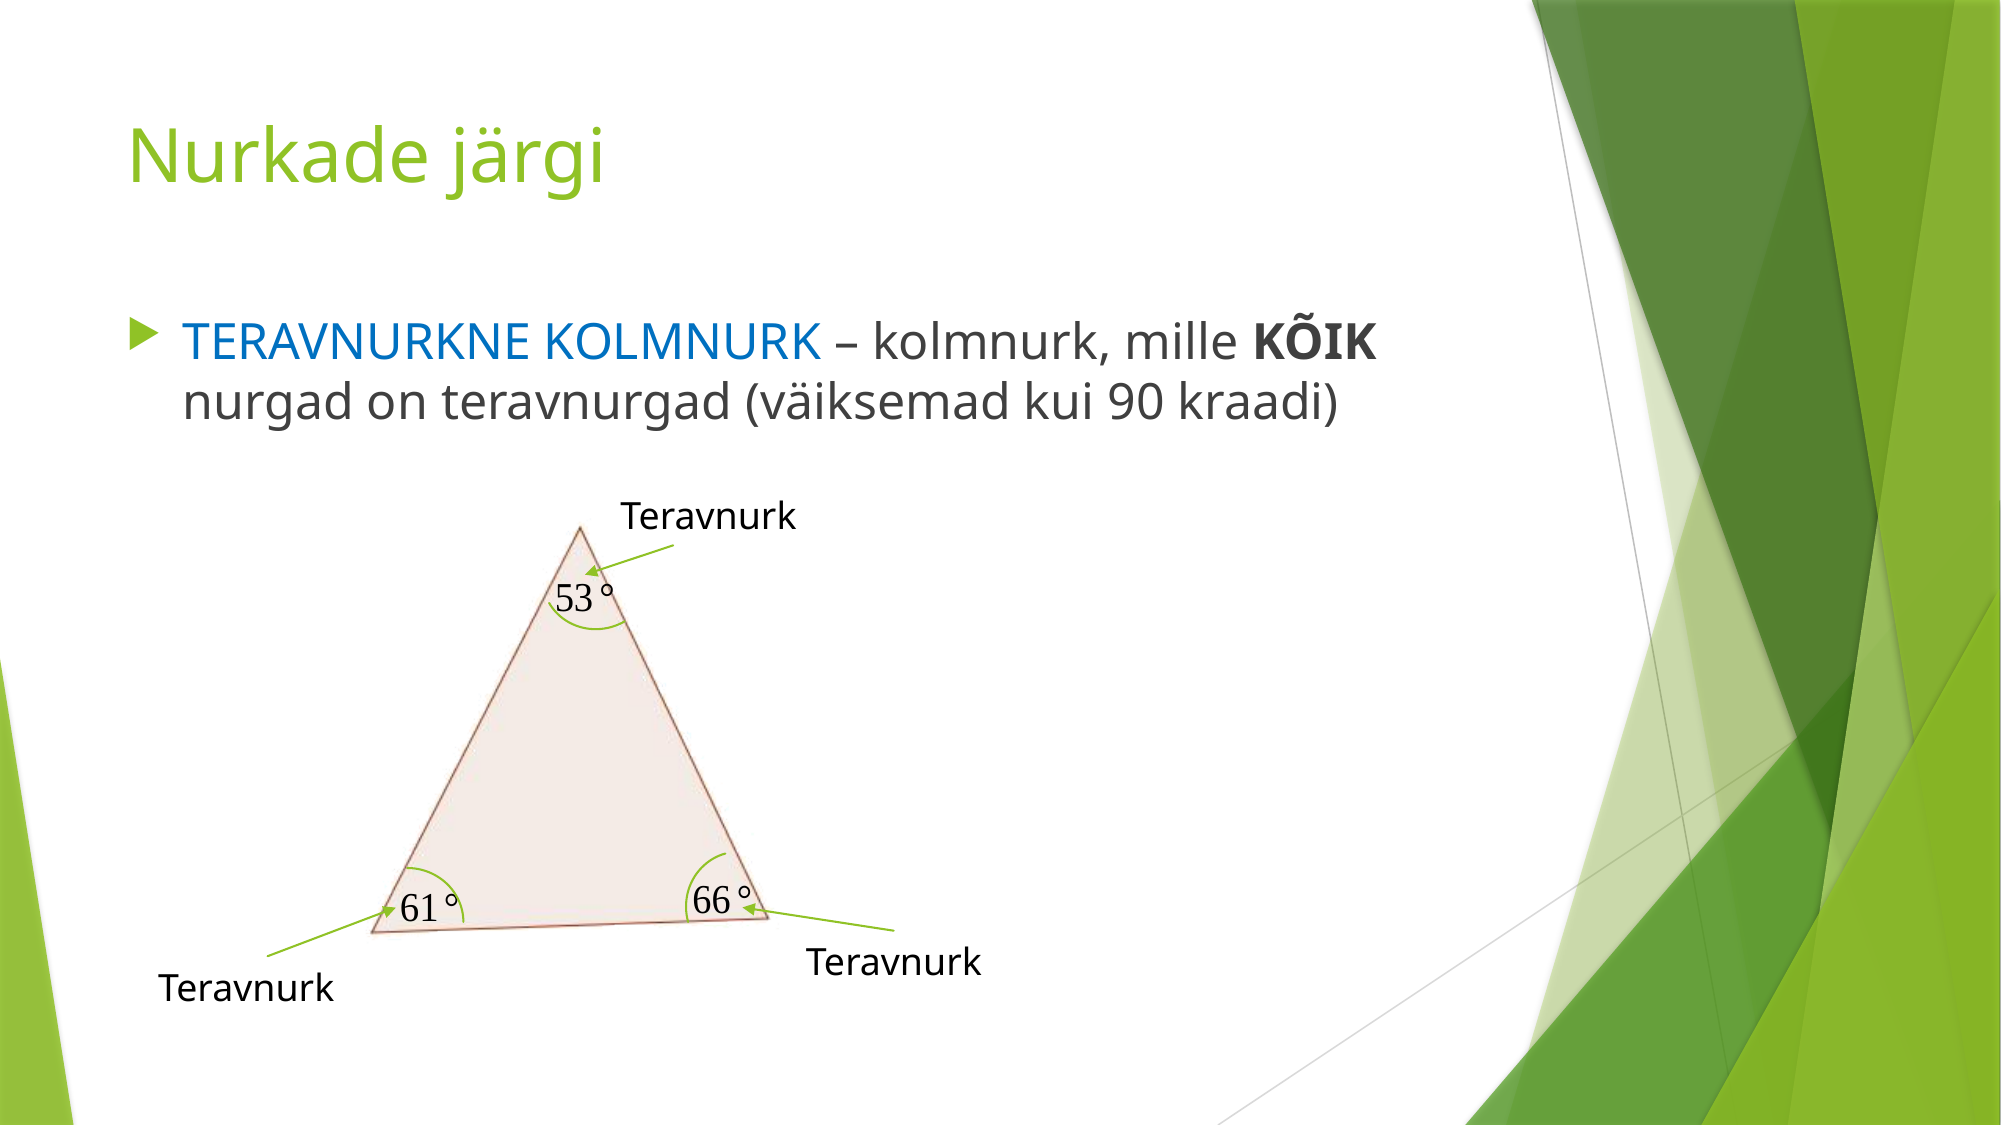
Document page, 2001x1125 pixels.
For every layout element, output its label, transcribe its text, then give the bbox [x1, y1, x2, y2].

chart [688, 876, 693, 885]
title Nurkade järgi [111, 99, 1522, 301]
text_box Teravnurk [143, 956, 350, 1017]
picture [253, 431, 817, 997]
chart [551, 610, 563, 621]
text_box Teravnurk [605, 484, 812, 545]
chart [395, 885, 464, 931]
list TERAVNURKNE KOLMNURK – kolmnurk, mille KÕIK nurgad on teravnurgad (väiksemad kui 90 kraadi) [111, 301, 1522, 939]
chart [688, 876, 756, 923]
chart [451, 885, 464, 909]
chart [551, 574, 619, 621]
text_box Teravnurk [791, 930, 997, 991]
